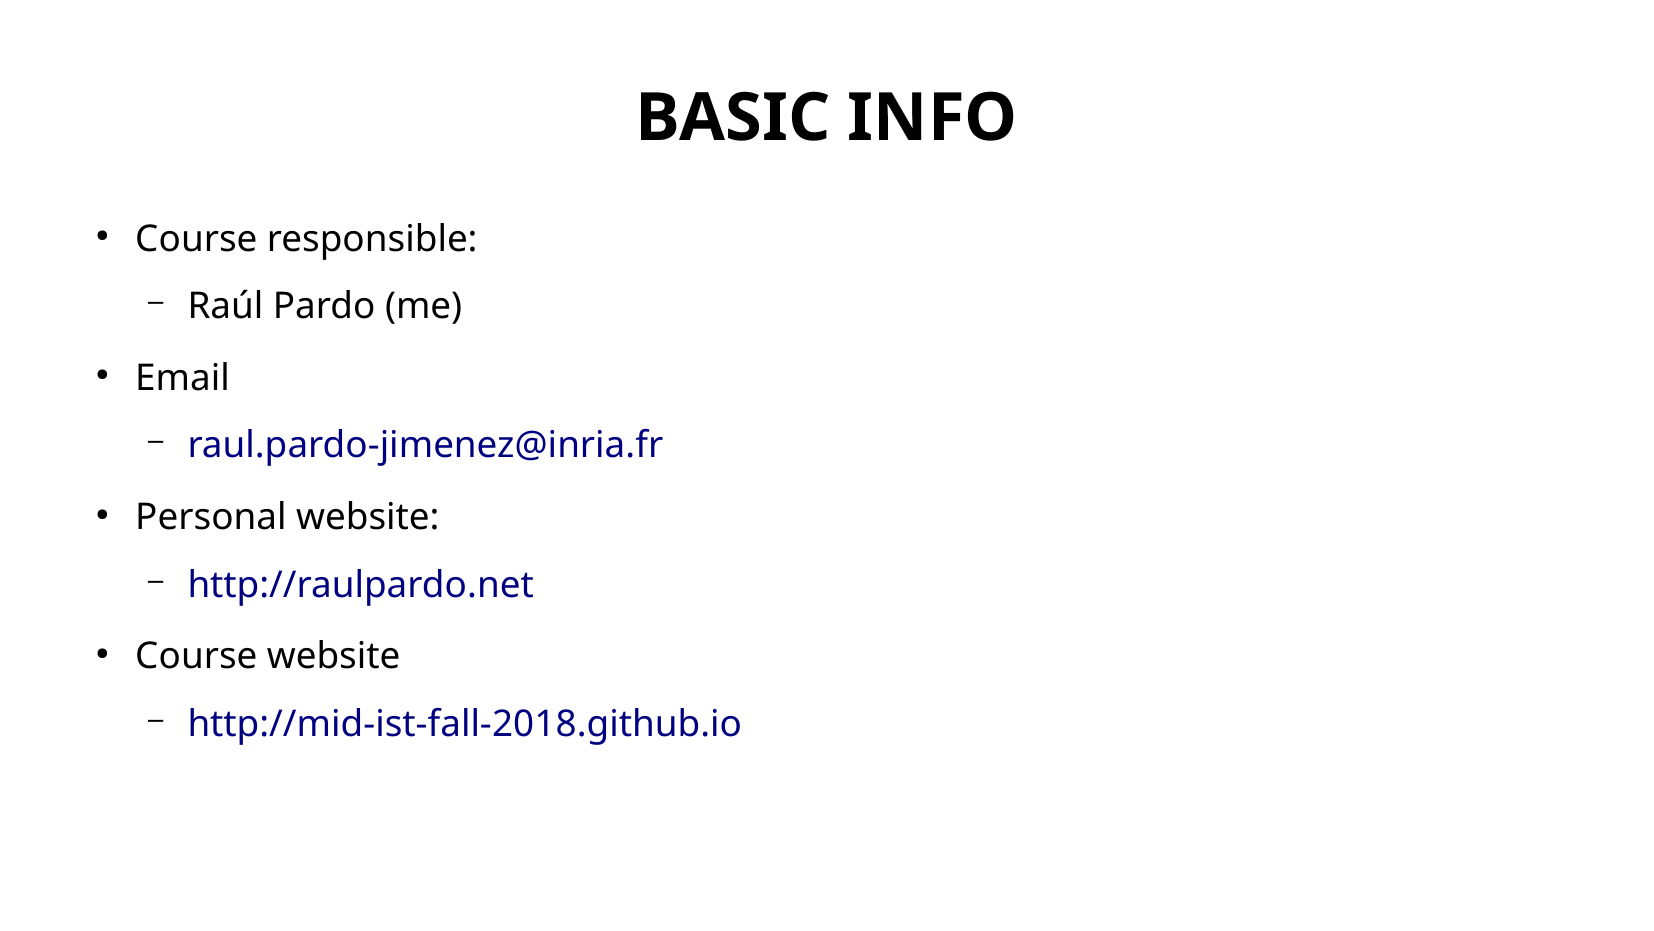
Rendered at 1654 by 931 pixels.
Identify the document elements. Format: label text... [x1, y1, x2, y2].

title BASIC INFO [82, 36, 1571, 193]
list Course responsible: Raúl Pardo (me) Email raul.pardo-jimenez@inria.fr Personal website: http://raulpardo.net Course website http://mid-ist-fall-2018.github.io [82, 211, 1571, 751]
